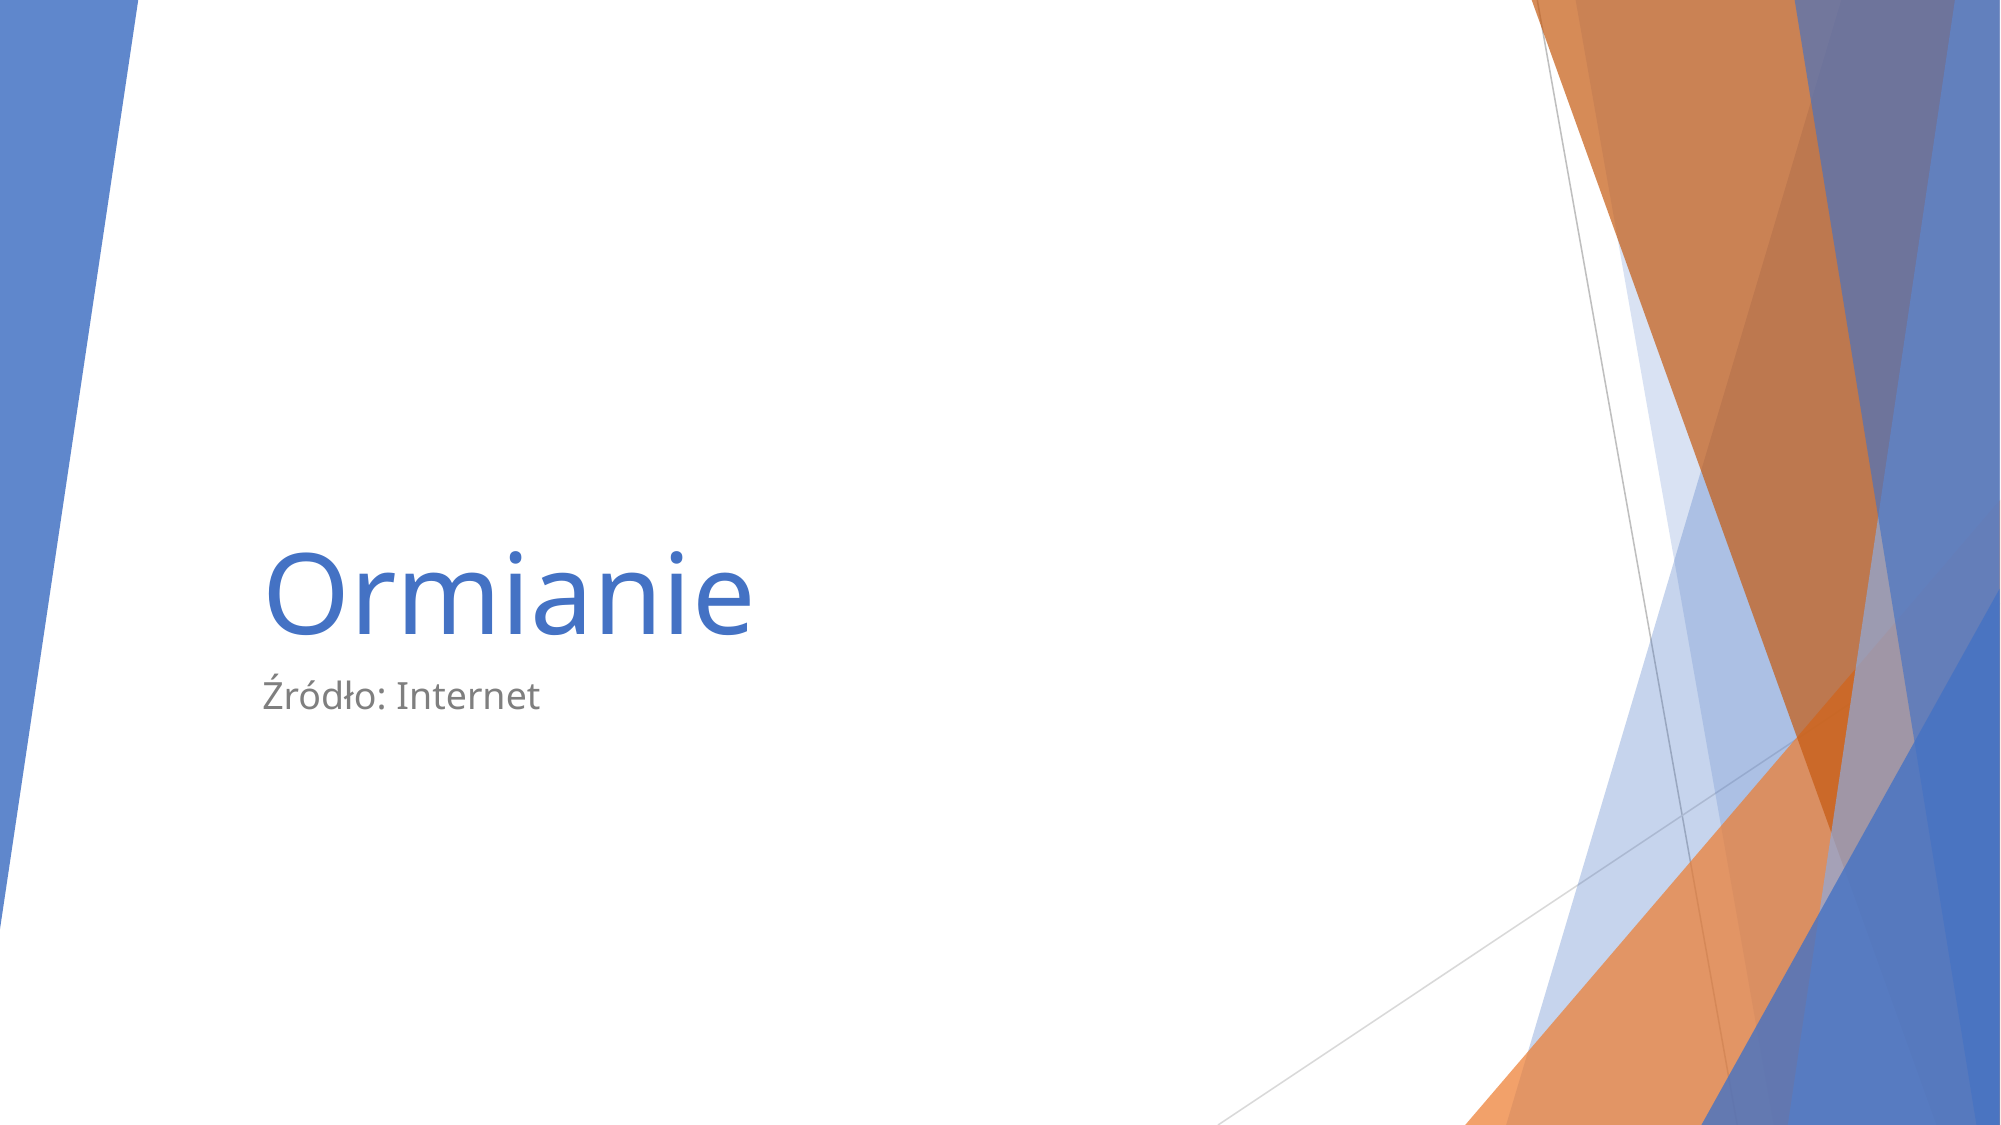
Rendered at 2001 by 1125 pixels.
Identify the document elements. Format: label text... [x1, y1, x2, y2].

subtitle Źródło: Internet [247, 664, 1522, 845]
title Ormianie [247, 394, 1522, 664]
